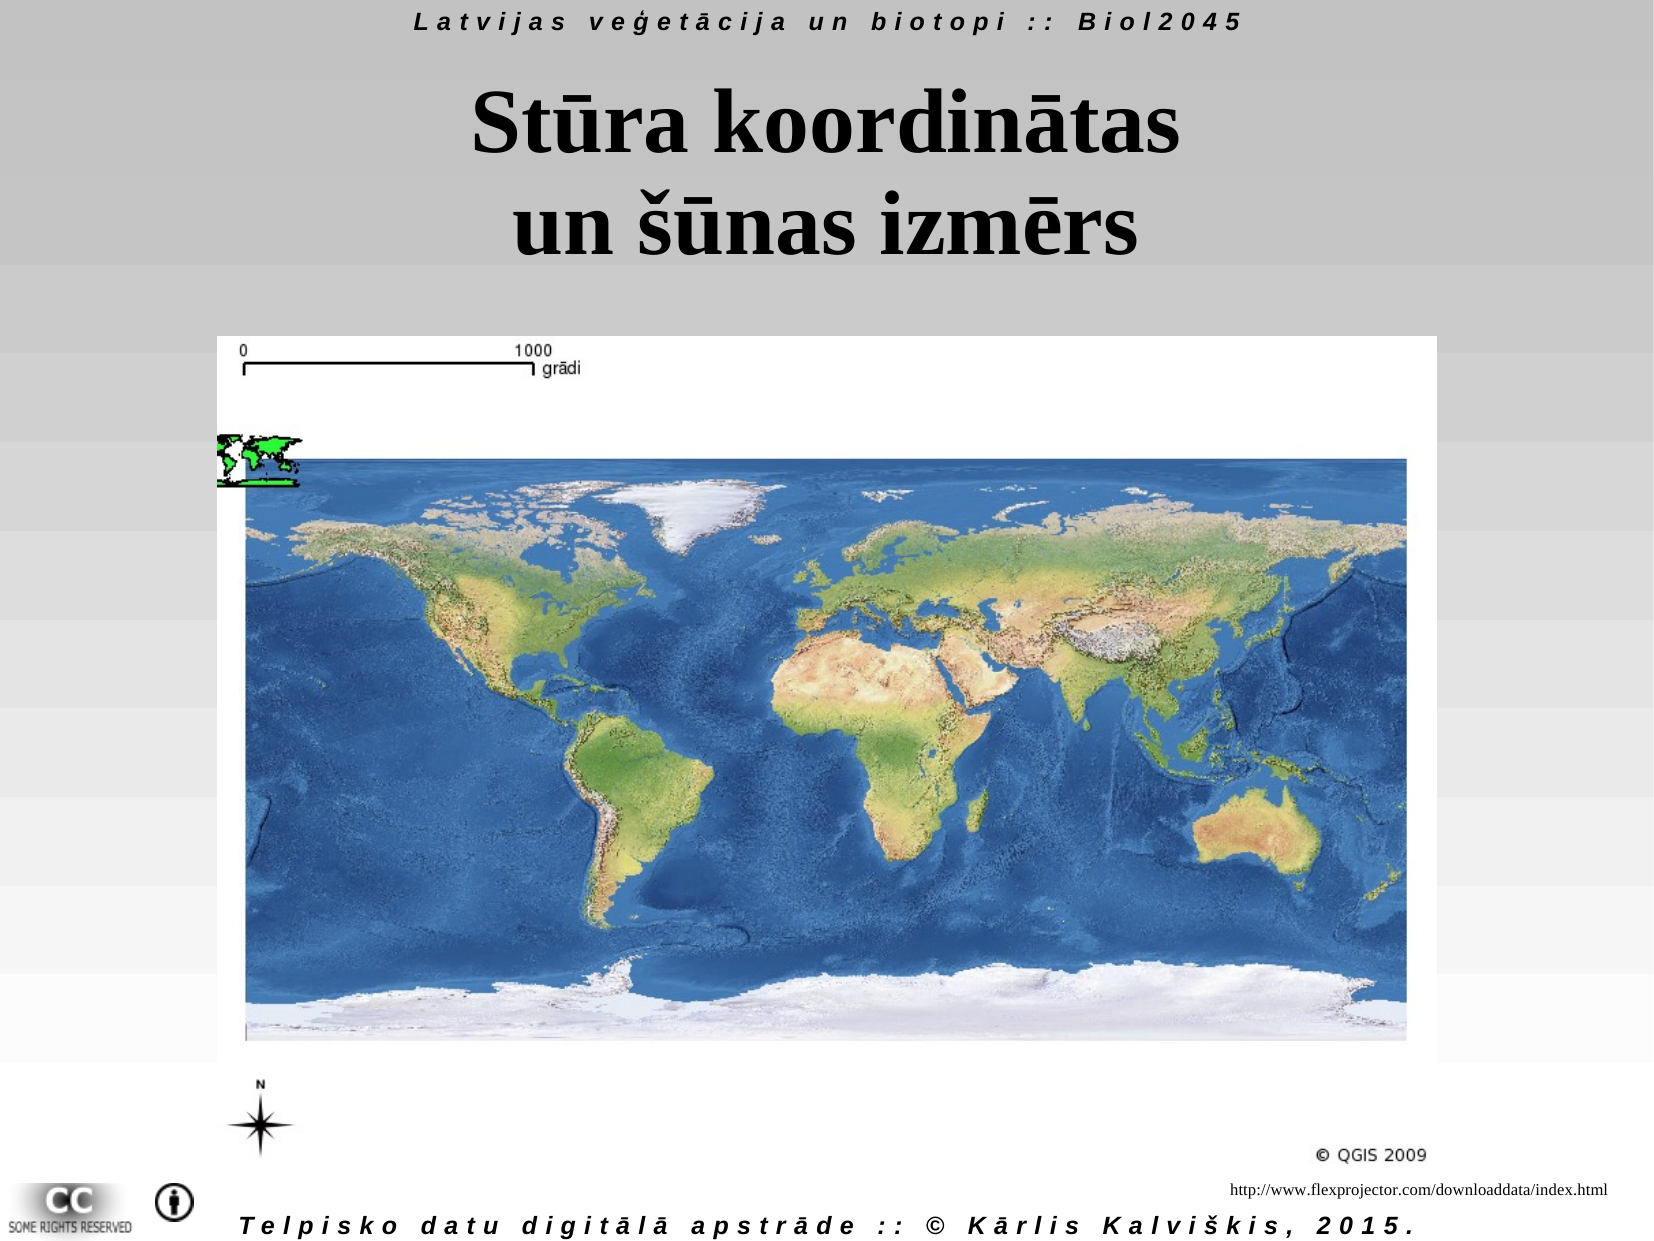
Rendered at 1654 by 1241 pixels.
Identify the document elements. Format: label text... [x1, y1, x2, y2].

text_box http://www.flexprojector.com/downloaddata/index.html [1215, 1173, 1620, 1207]
title Stūra koordinātas un šūnas izmērs [29, 49, 1625, 296]
picture [0, 0, 1654, 1241]
